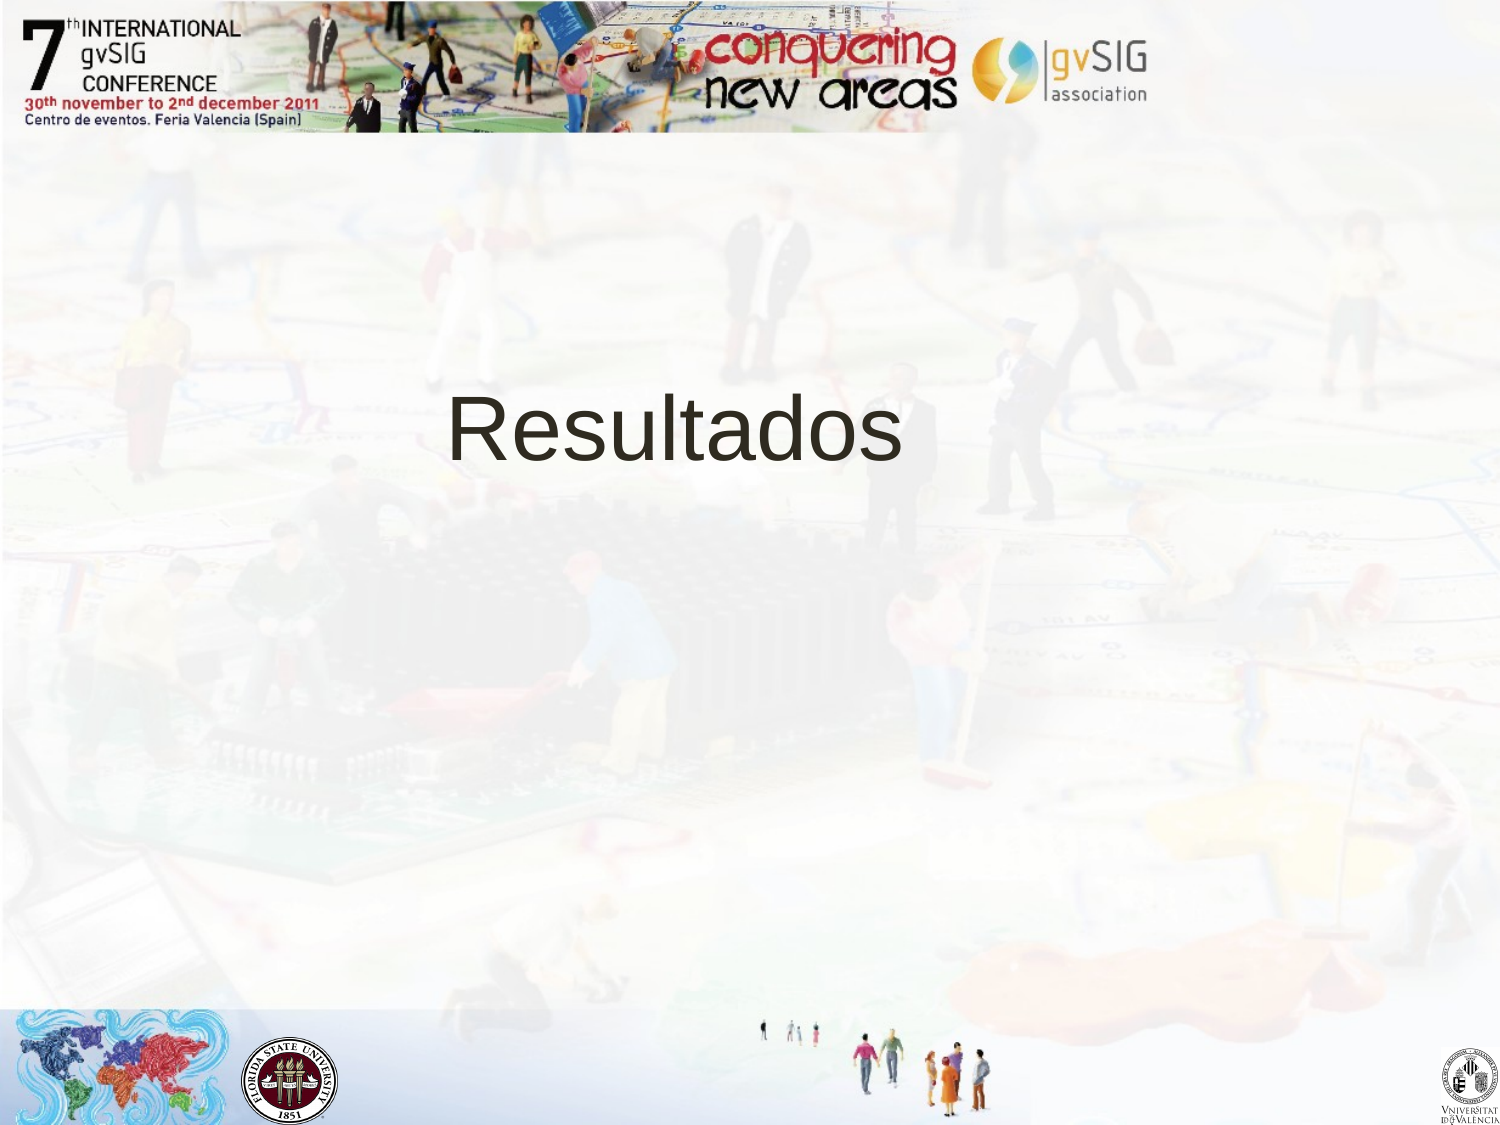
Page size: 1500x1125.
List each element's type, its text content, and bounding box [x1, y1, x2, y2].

title Resultados [0, 361, 1351, 597]
picture [0, 0, 1500, 1125]
